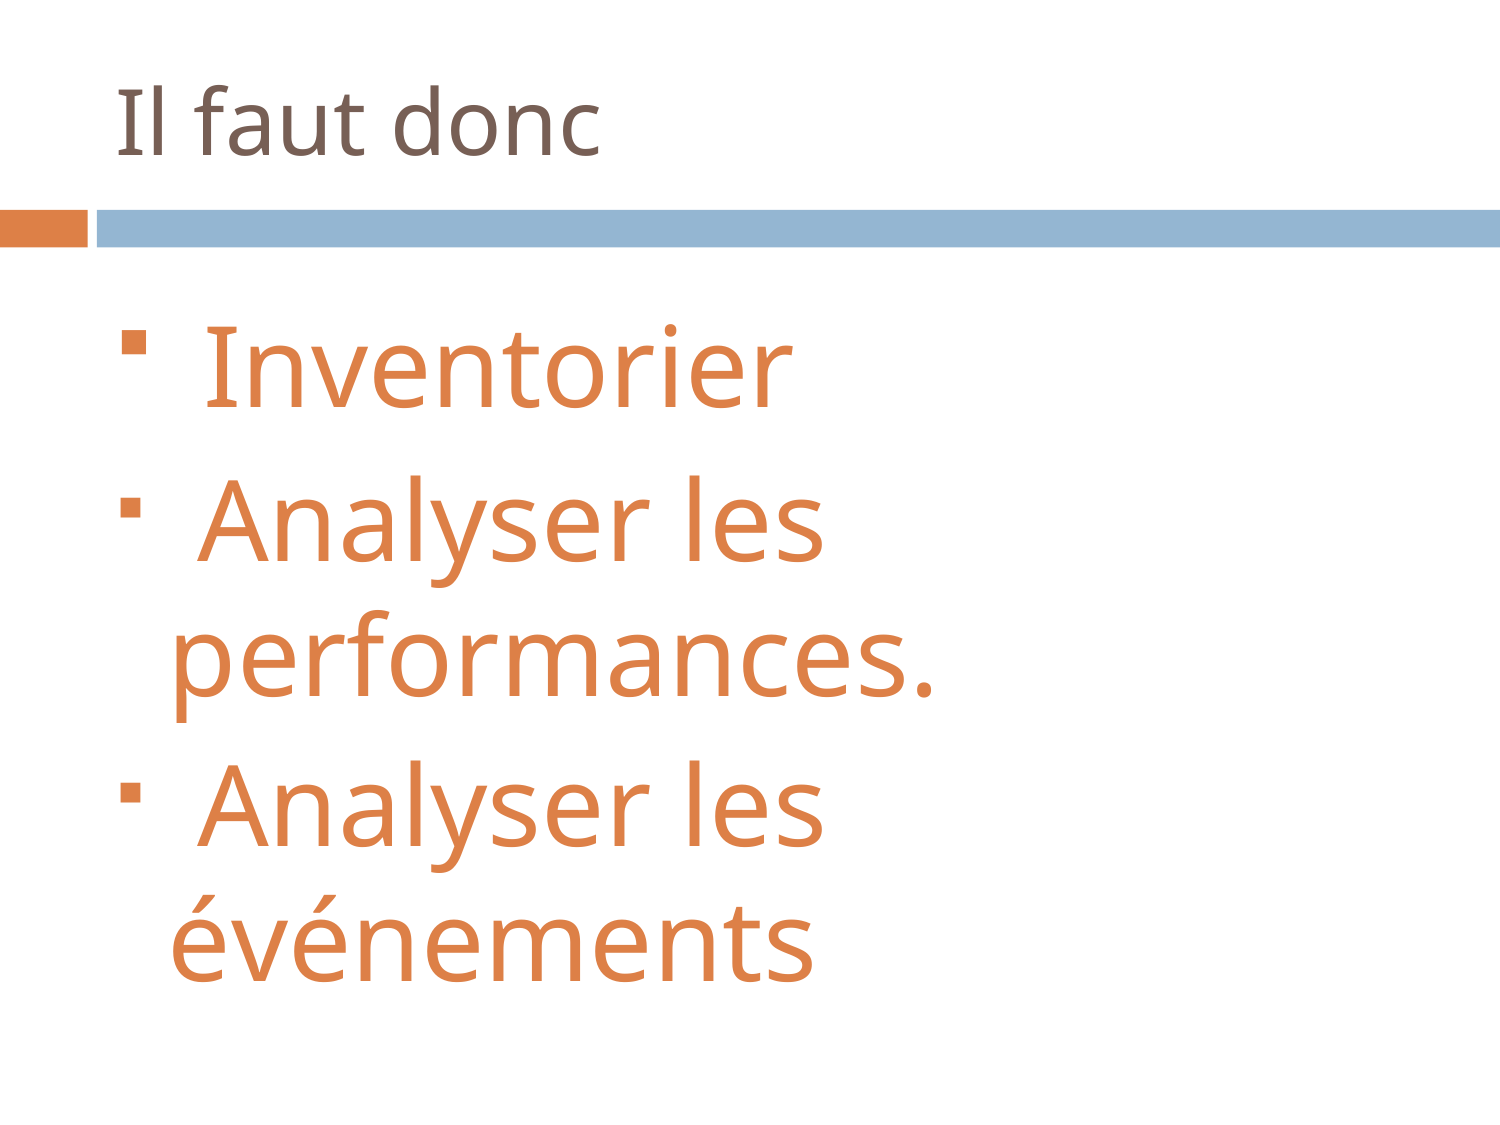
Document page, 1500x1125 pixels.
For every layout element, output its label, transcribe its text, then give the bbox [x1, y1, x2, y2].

list Inventorier Analyser les performances. Analyser les événements [100, 262, 1438, 1001]
title Il faut donc [100, 37, 1438, 201]
